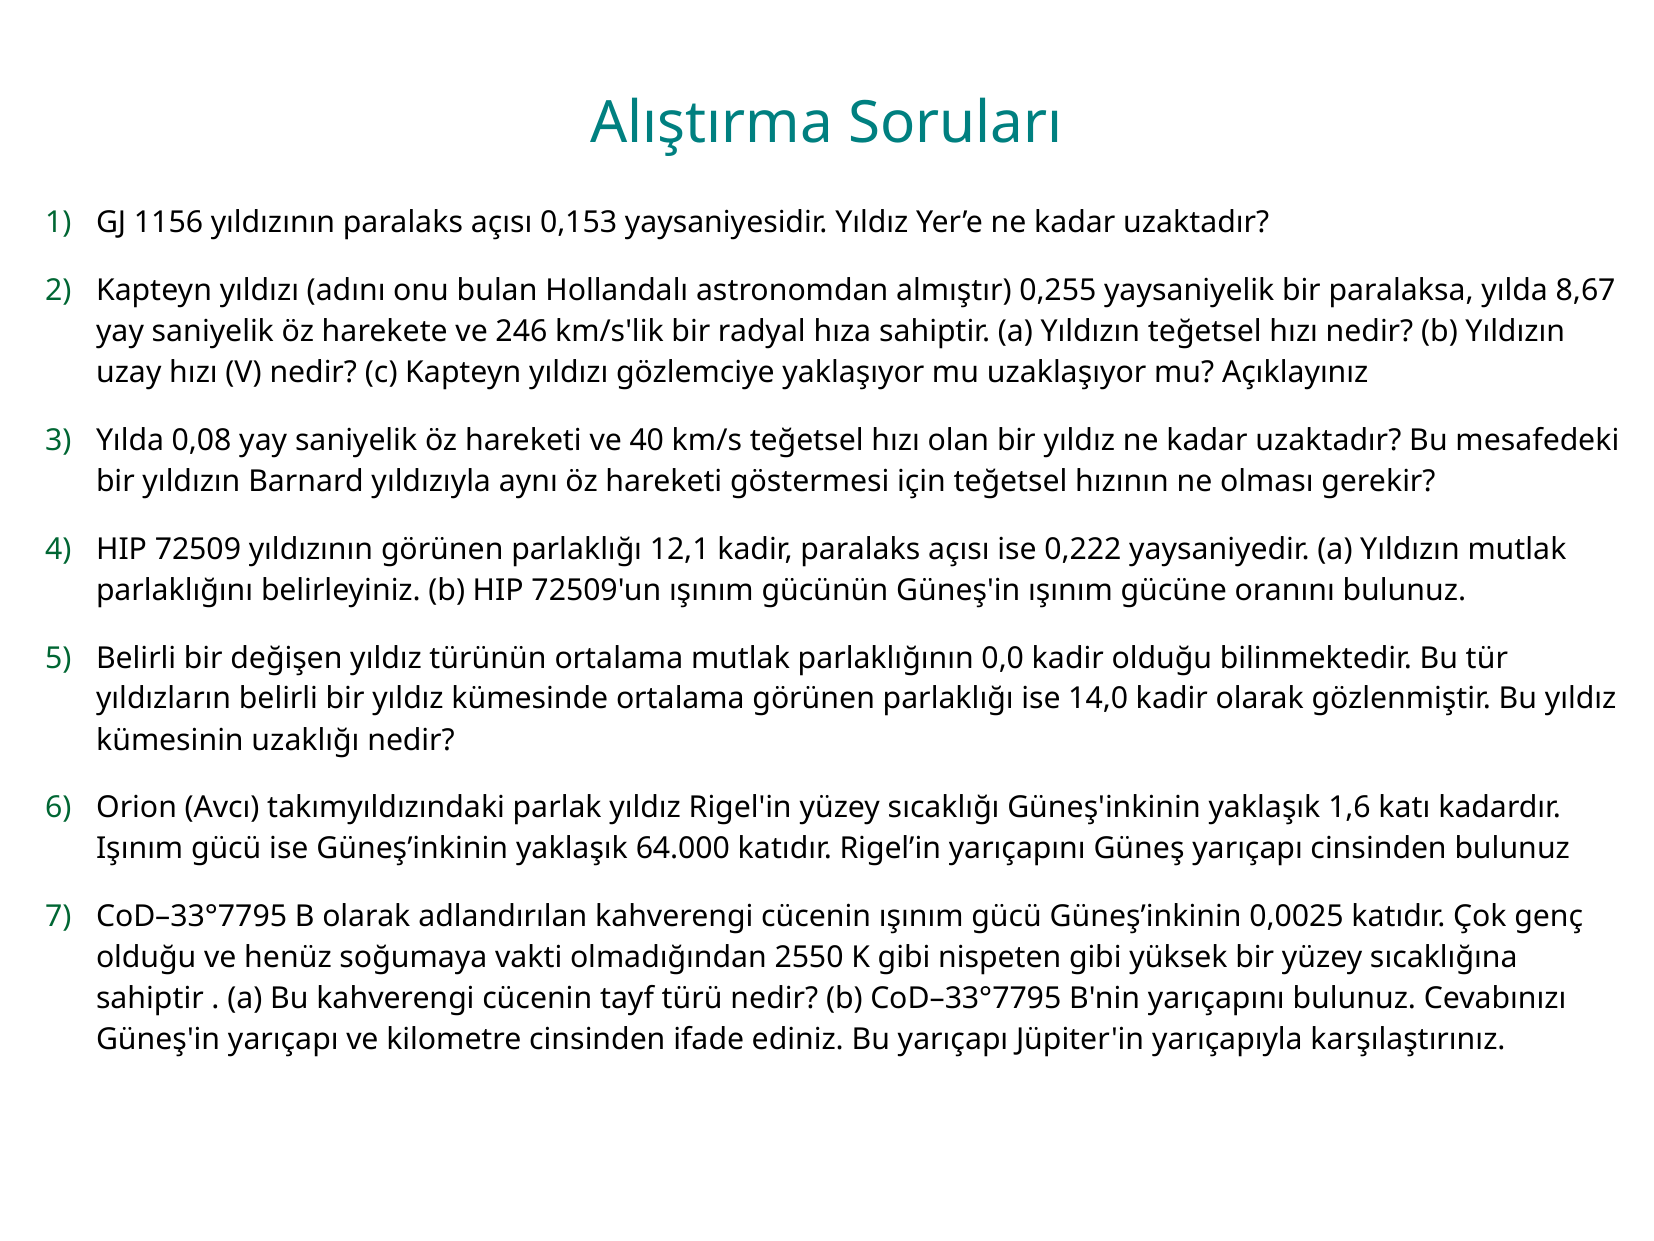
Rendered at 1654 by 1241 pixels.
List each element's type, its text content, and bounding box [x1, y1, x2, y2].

list GJ 1156 yıldızının paralaks açısı 0,153 yaysaniyesidir. Yıldız Yer’e ne kadar uzaktadır? Kapteyn yıldızı (adını onu bulan Hollandalı astronomdan almıştır) 0,255 yaysaniyelik bir paralaksa, yılda 8,67 yay saniyelik öz harekete ve 246 km/s'lik bir radyal hıza sahiptir. (a) Yıldızın teğetsel hızı nedir? (b) Yıldızın uzay hızı (V) nedir? (c) Kapteyn yıldızı gözlemciye yaklaşıyor mu uzaklaşıyor mu? Açıklayınız Yılda 0,08 yay saniyelik öz hareketi ve 40 km/s teğetsel hızı olan bir yıldız ne kadar uzaktadır? Bu mesafedeki bir yıldızın Barnard yıldızıyla aynı öz hareketi göstermesi için teğetsel hızının ne olması gerekir? HIP 72509 yıldızının görünen parlaklığı 12,1 kadir, paralaks açısı ise 0,222 yaysaniyedir. (a) Yıldızın mutlak parlaklığını belirleyiniz. (b) HIP 72509'un ışınım gücünün Güneş'in ışınım gücüne oranını bulunuz. Belirli bir değişen yıldız türünün ortalama mutlak parlaklığının 0,0 kadir olduğu bilinmektedir. Bu tür yıldızların belirli bir yıldız kümesinde ortalama görünen parlaklığı ise 14,0 kadir olarak gözlenmiştir. Bu yıldız kümesinin uzaklığı nedir? Orion (Avcı) takımyıldızındaki parlak yıldız Rigel'in yüzey sıcaklığı Güneş'inkinin yaklaşık 1,6 katı kadardır. Işınım gücü ise Güneş’inkinin yaklaşık 64.000 katıdır. Rigel’in yarıçapını Güneş yarıçapı cinsinden bulunuz CoD–33°7795 B olarak adlandırılan kahverengi cücenin ışınım gücü Güneş’inkinin 0,0025 katıdır. Çok genç olduğu ve henüz soğumaya vakti olmadığından 2550 K gibi nispeten gibi yüksek bir yüzey sıcaklığına sahiptir . (a) Bu kahverengi cücenin tayf türü nedir? (b) CoD–33°7795 B'nin yarıçapını bulunuz. Cevabınızı Güneş'in yarıçapı ve kilometre cinsinden ifade ediniz. Bu yarıçapı Jüpiter'in yarıçapıyla karşılaştırınız. [45, 200, 1621, 1191]
title Alıştırma Soruları [82, 72, 1571, 168]
